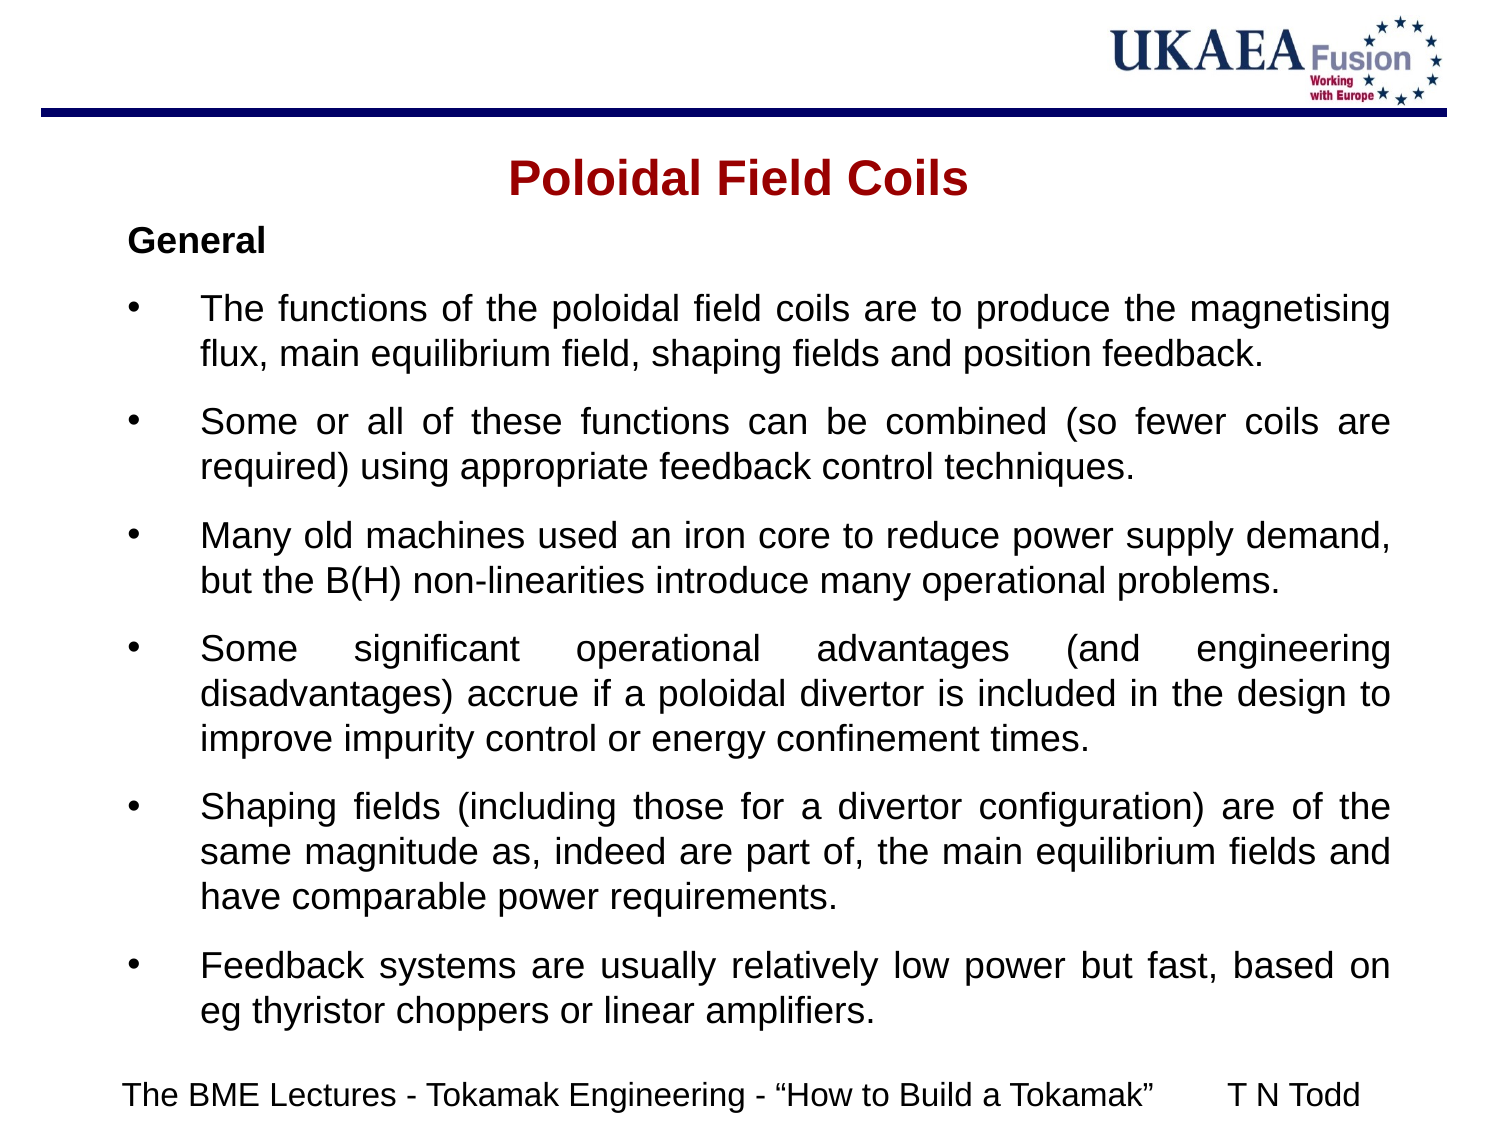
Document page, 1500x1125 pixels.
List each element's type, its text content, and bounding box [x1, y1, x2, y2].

text_box Poloidal Field Coils [437, 137, 1041, 207]
text_box General The functions of the poloidal field coils are to produce the magnetising flux, main equilibrium field, shaping fields and position feedback. Some or all of these functions can be combined (so fewer coils are required) using appropriate feedback control techniques. Many old machines used an iron core to reduce power supply demand, but the B(H) non-linearities introduce many operational problems. Some significant operational advantages (and engineering disadvantages) accrue if a poloidal divertor is included in the design to improve impurity control or energy confinement times. Shaping fields (including those for a divertor configuration) are of the same magnitude as, indeed are part of, the main equilibrium fields and have comparable power requirements. Feedback systems are usually relatively low power but fast, based on eg thyristor choppers or linear amplifiers. [112, 207, 1407, 1039]
picture [1107, 15, 1443, 106]
